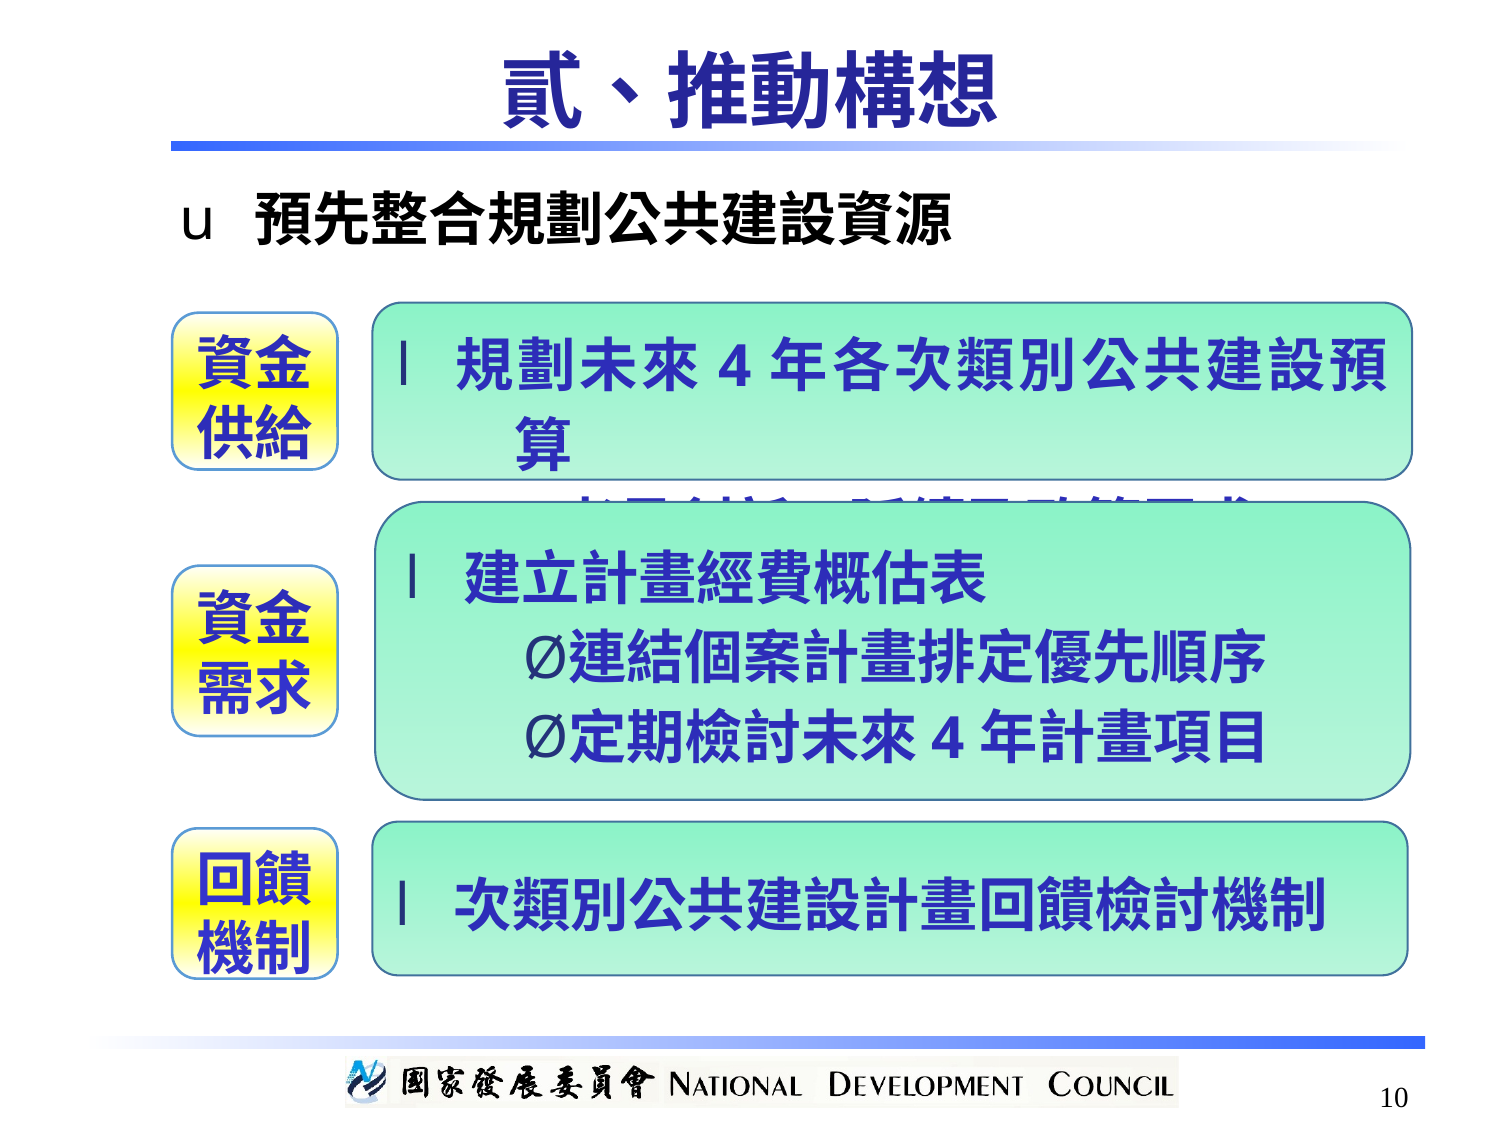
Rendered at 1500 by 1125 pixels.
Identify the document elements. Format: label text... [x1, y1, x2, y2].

text_box 資金 供給 [172, 312, 338, 470]
text_box 資金 需求 [172, 565, 338, 737]
text_box 11 [1378, 1036, 1382, 1048]
text_box 次類別公共建設計畫回饋檢討機制 [372, 821, 1408, 976]
text_box 回饋 機制 [172, 828, 338, 979]
text_box 建立計畫經費概估表 連結個案計畫排定優先順序 定期檢討未來4年計畫項目 [375, 501, 1411, 800]
text_box 貳、推動構想 [0, 31, 1500, 146]
text_box 規劃未來4年各次類別公共建設預算 考量創新、延續及政策需求 [372, 302, 1413, 480]
text_box 11 [1352, 1036, 1356, 1048]
text_box 預先整合規劃公共建設資源 [164, 154, 1365, 259]
text_box 18 [1259, 1036, 1263, 1048]
text_box 10 [1364, 1070, 1490, 1106]
